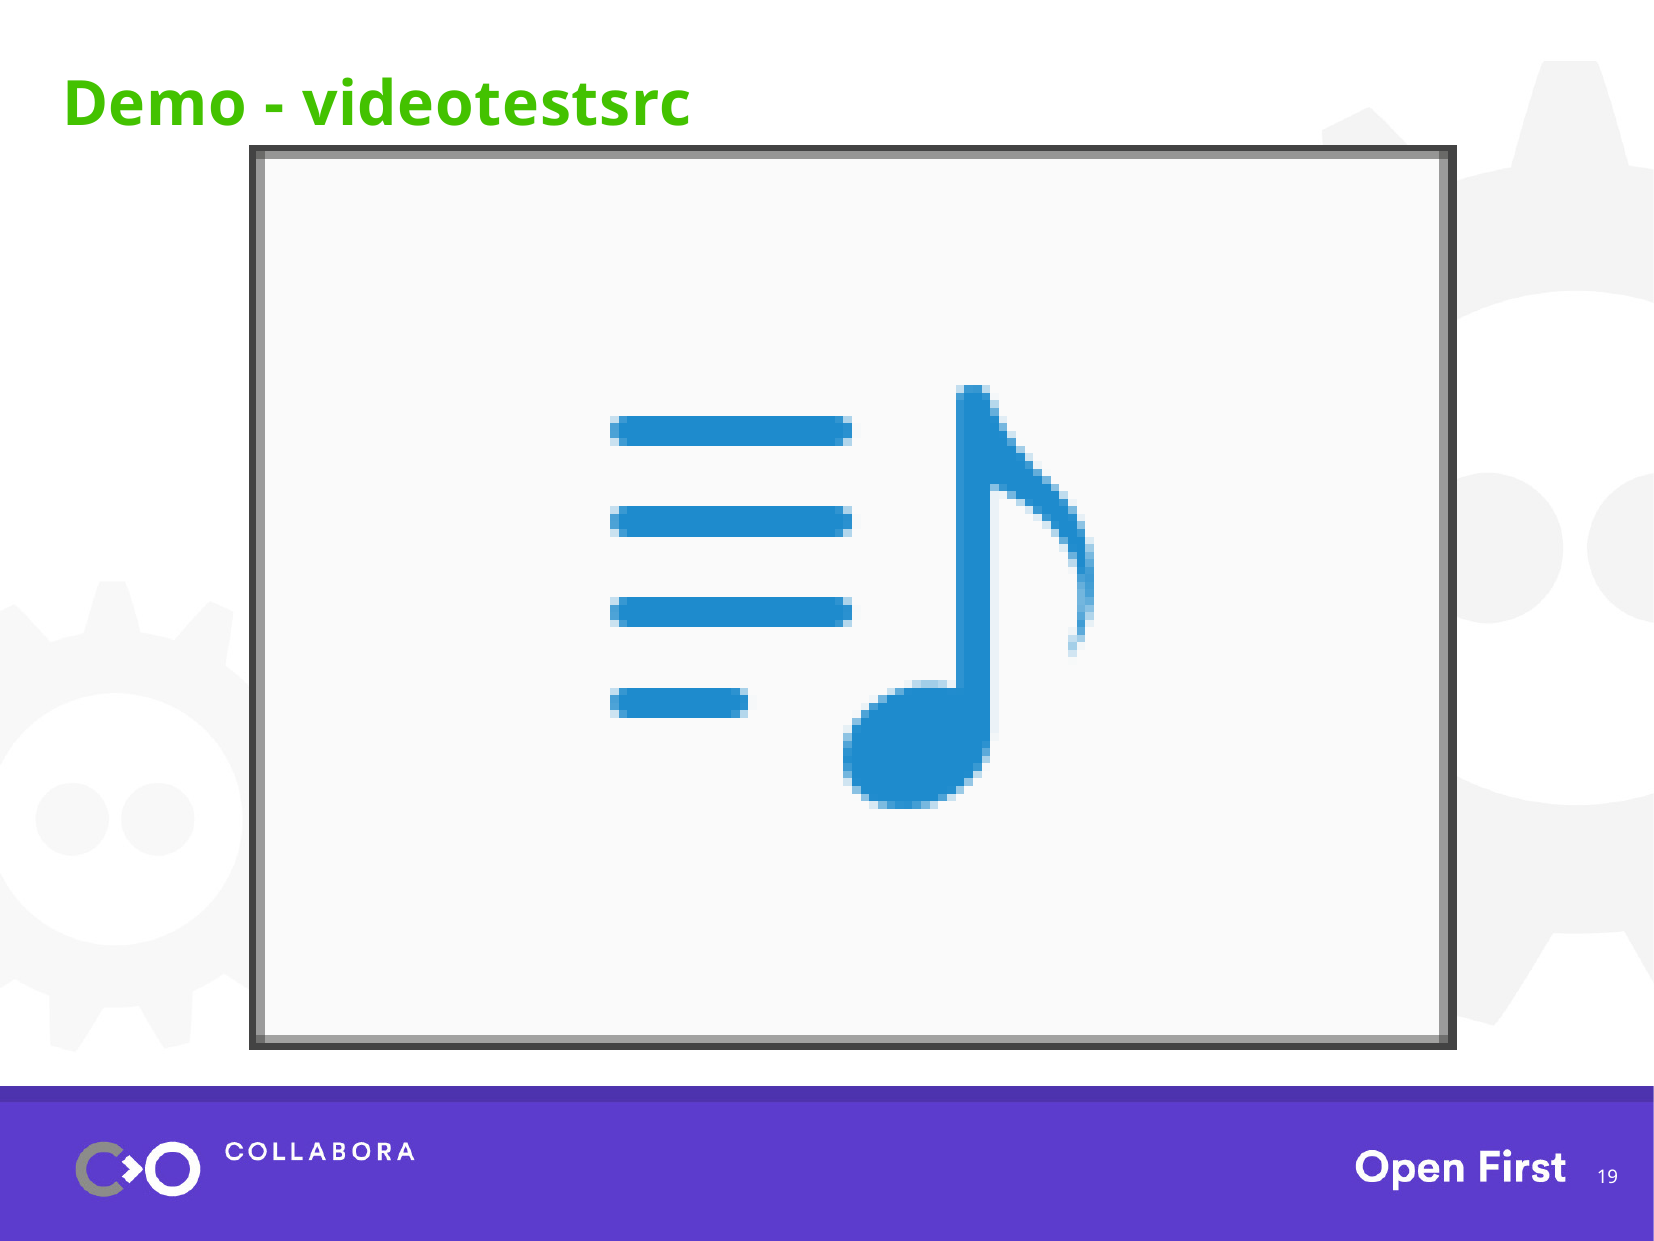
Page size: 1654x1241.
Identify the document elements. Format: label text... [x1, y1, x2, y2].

text_box [248, 144, 1458, 1052]
title Demo - videotestsrc [62, 62, 1638, 138]
picture [0, 0, 1654, 1241]
